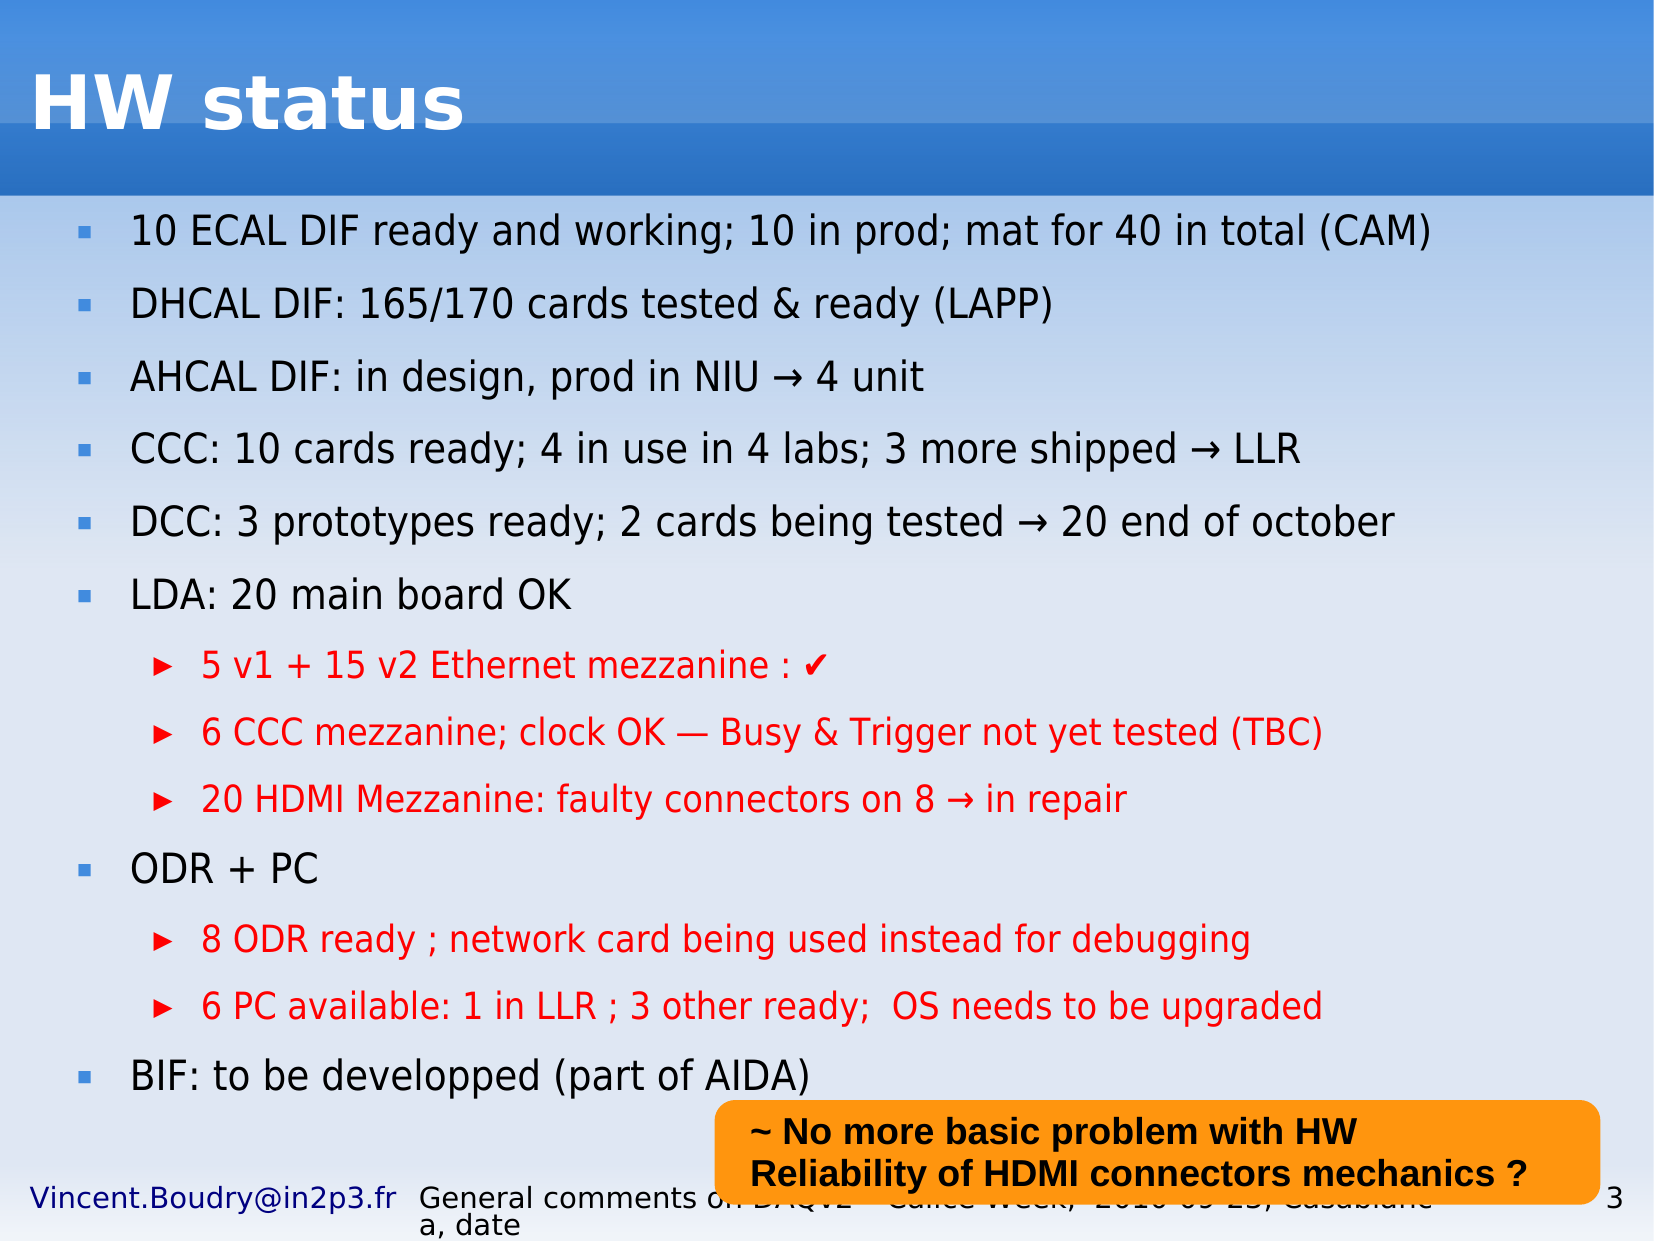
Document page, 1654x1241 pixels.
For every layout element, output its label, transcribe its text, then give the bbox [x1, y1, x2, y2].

picture [0, 0, 1654, 1241]
picture [710, 1194, 717, 1206]
list 10 ECAL DIF ready and working; 10 in prod; mat for 40 in total (CAM) DHCAL DIF: 165/170 cards tested & ready (LAPP) AHCAL DIF: in design, prod in NIU → 4 unit CCC: 10 cards ready; 4 in use in 4 labs; 3 more shipped → LLR DCC: 3 prototypes ready; 2 cards being tested → 20 end of october LDA: 20 main board OK 5 v1 + 15 v2 Ethernet mezzanine : ✔ 6 CCC mezzanine; clock OK — Busy & Trigger not yet tested (TBC) 20 HDMI Mezzanine: faulty connectors on 8 → in repair ODR + PC 8 ODR ready ; network card being used instead for debugging 6 PC available: 1 in LLR ; 3 other ready; OS needs to be upgraded BIF: to be developped (part of AIDA) [59, 206, 1595, 1108]
text_box ~ No more basic problem with HW Reliability of HDMI connectors mechanics ? [714, 1100, 1601, 1205]
title HW status [29, 0, 1654, 207]
